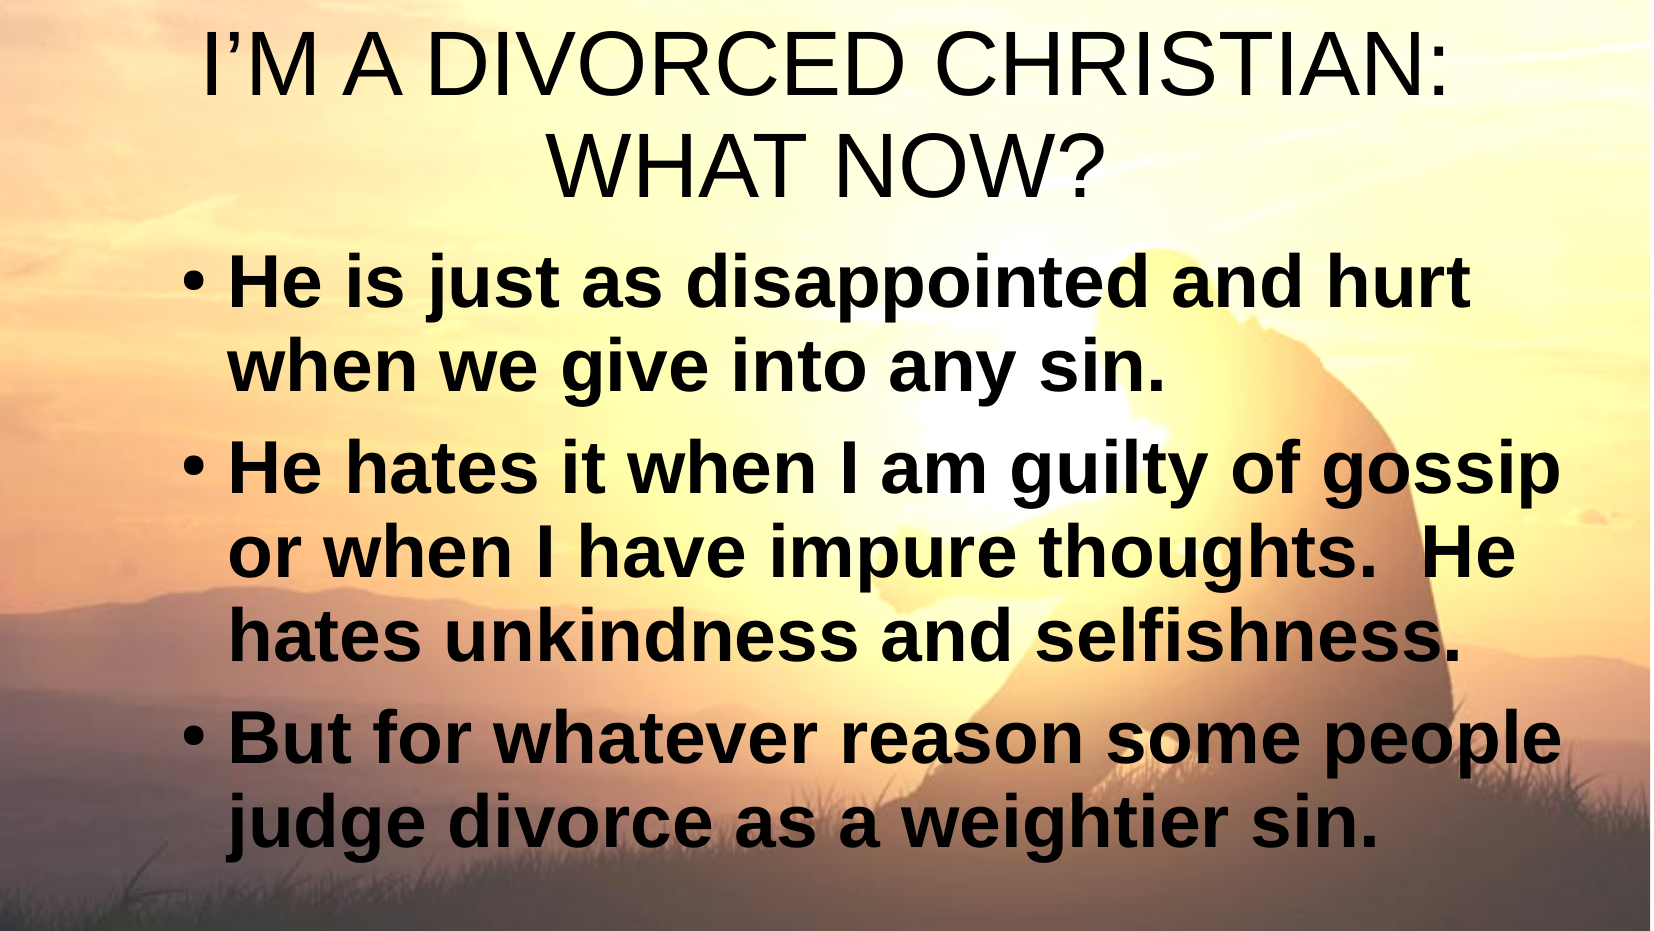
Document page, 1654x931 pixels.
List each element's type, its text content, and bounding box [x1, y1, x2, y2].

list He is just as disappointed and hurt when we give into any sin. He hates it when I am guilty of gossip or when I have impure thoughts. He hates unkindness and selfishness. But for whatever reason some people judge divorce as a weightier sin. [15, 240, 1621, 931]
picture [0, 0, 1651, 931]
title I’M A DIVORCED CHRISTIAN: WHAT NOW? [82, 12, 1571, 218]
